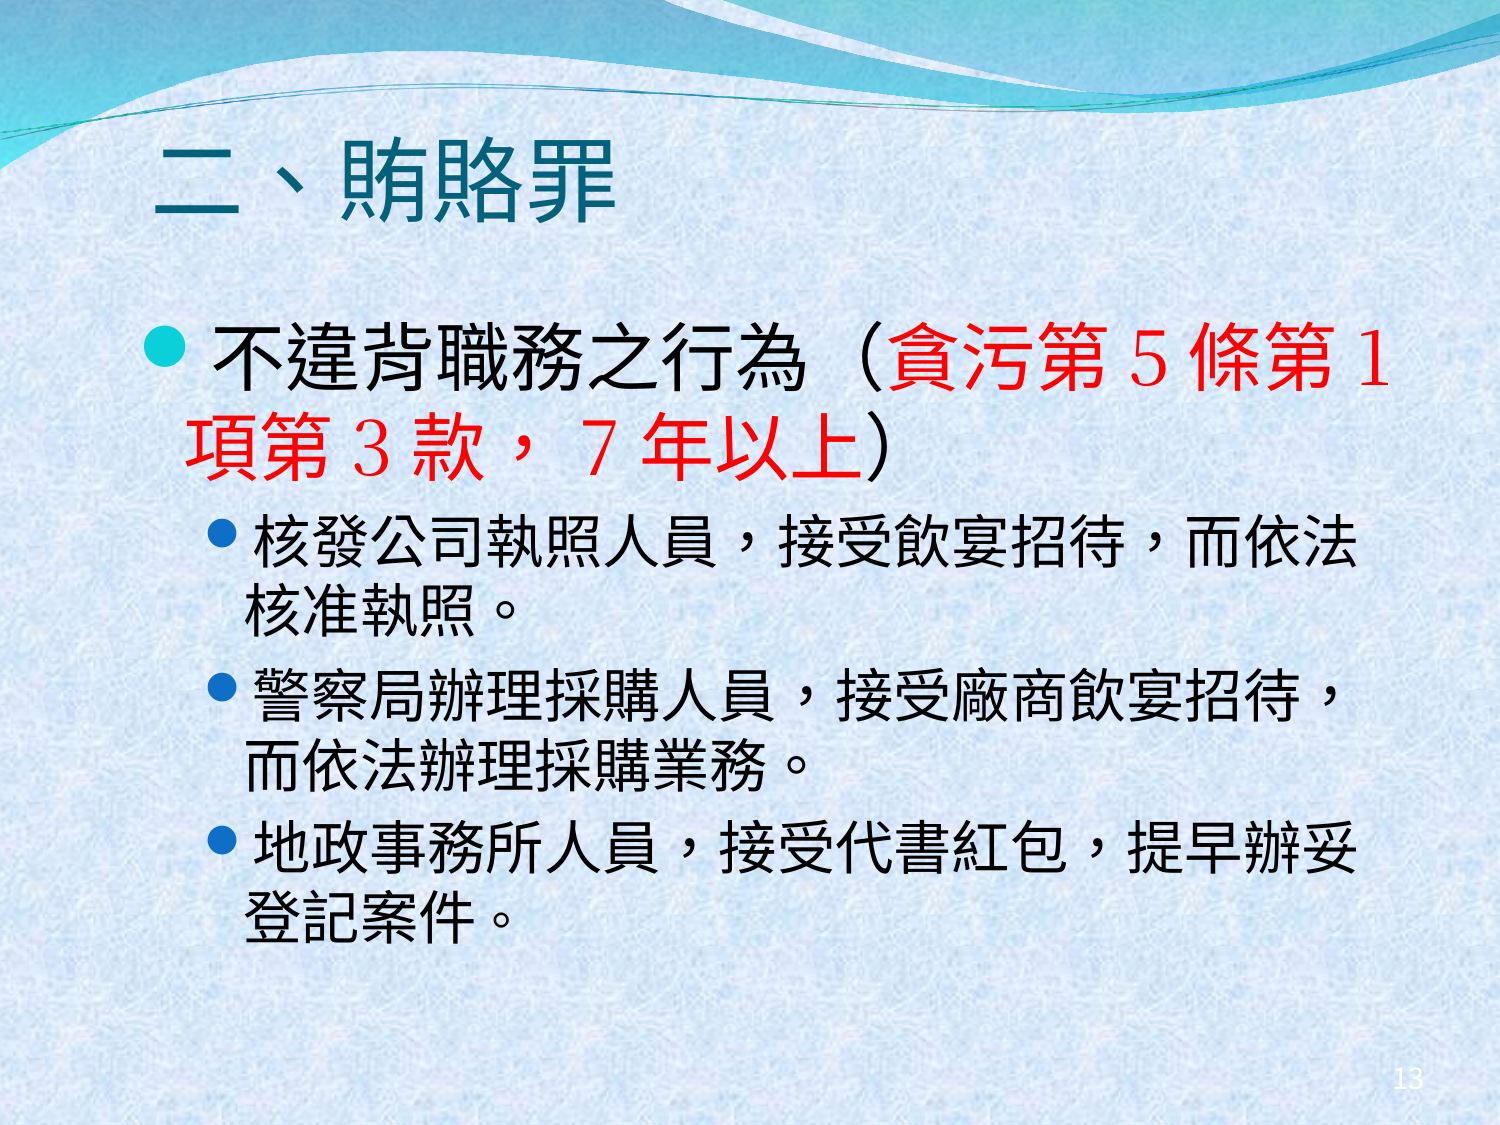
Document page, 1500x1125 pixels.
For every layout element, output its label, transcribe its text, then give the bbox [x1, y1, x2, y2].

picture [0, 0, 1500, 1125]
text_box <編號> [1299, 1042, 1426, 1103]
list 不違背職務之行為（貪污第5條第1項第3款，7年以上） 核發公司執照人員，接受飲宴招待，而依法核准執照。 警察局辦理採購人員，接受廠商飲宴招待，而依法辦理採購業務。 地政事務所人員，接受代書紅包，提早辦妥登記案件。 [123, 302, 1425, 973]
title 二、賄賂罪 [150, 115, 1426, 235]
